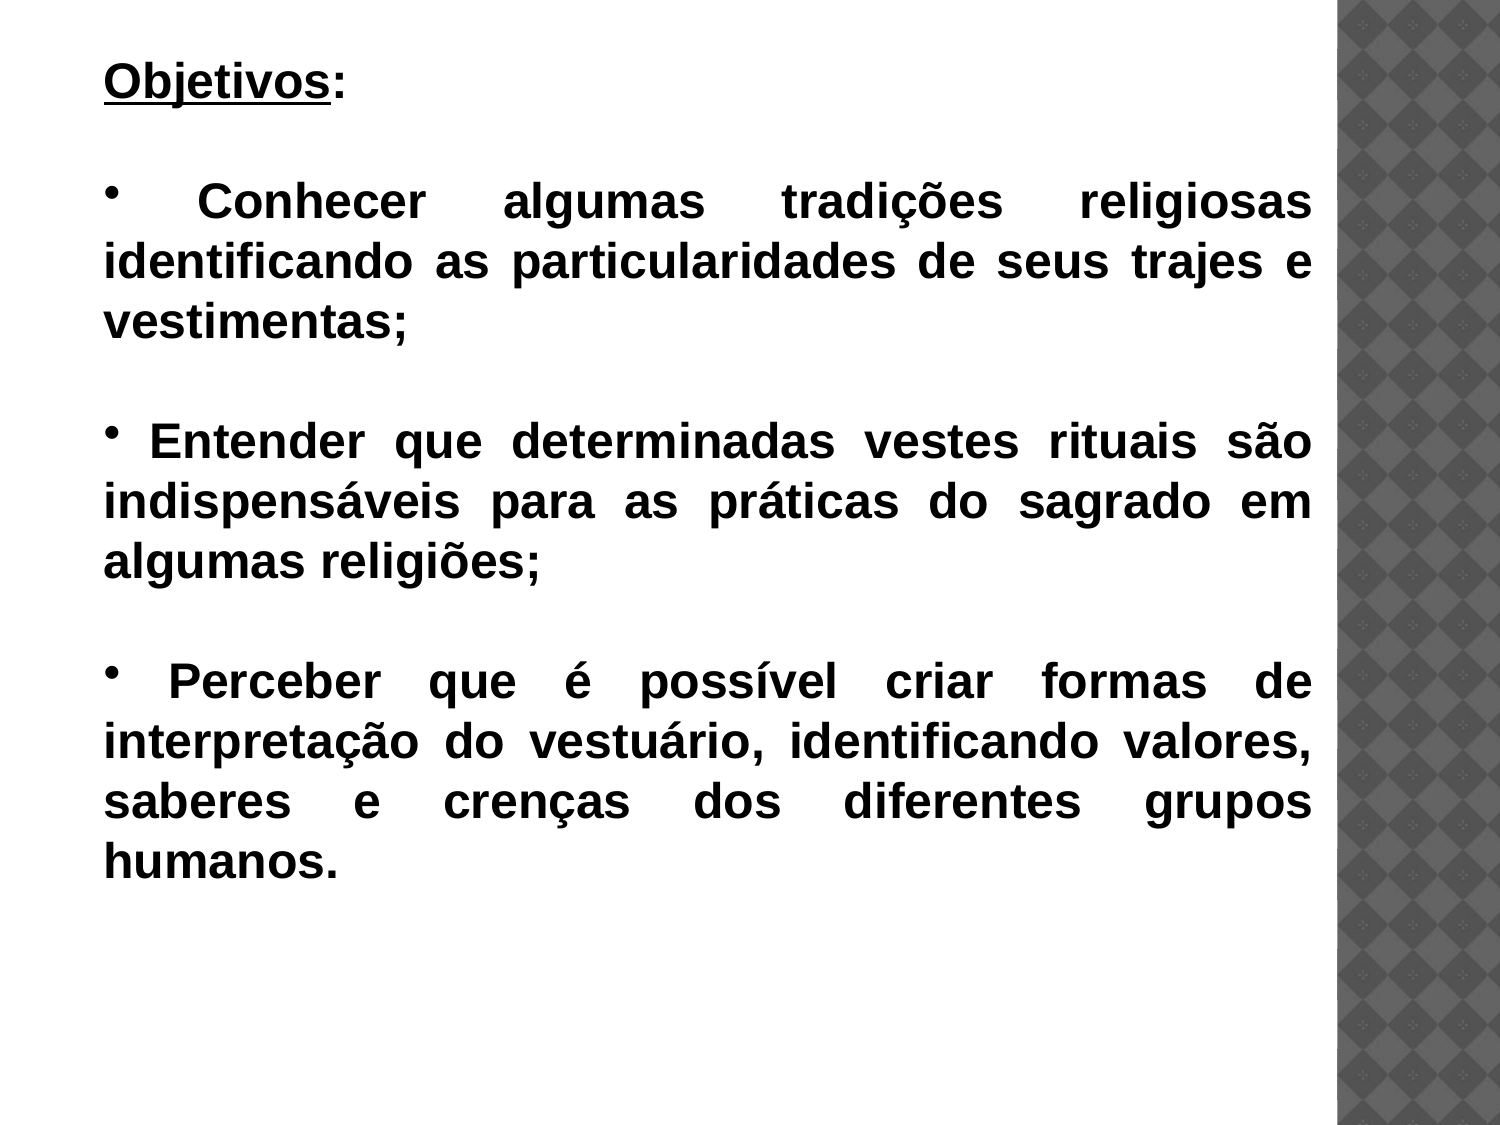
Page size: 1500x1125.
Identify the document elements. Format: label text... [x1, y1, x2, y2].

picture [1337, 0, 1500, 1125]
text_box Objetivos: Conhecer algumas tradições religiosas identificando as particularidades de seus trajes e vestimentas; Entender que determinadas vestes rituais são indispensáveis para as práticas do sagrado em algumas religiões; Perceber que é possível criar formas de interpretação do vestuário, identificando valores, saberes e crenças dos diferentes grupos humanos. [88, 41, 1329, 992]
